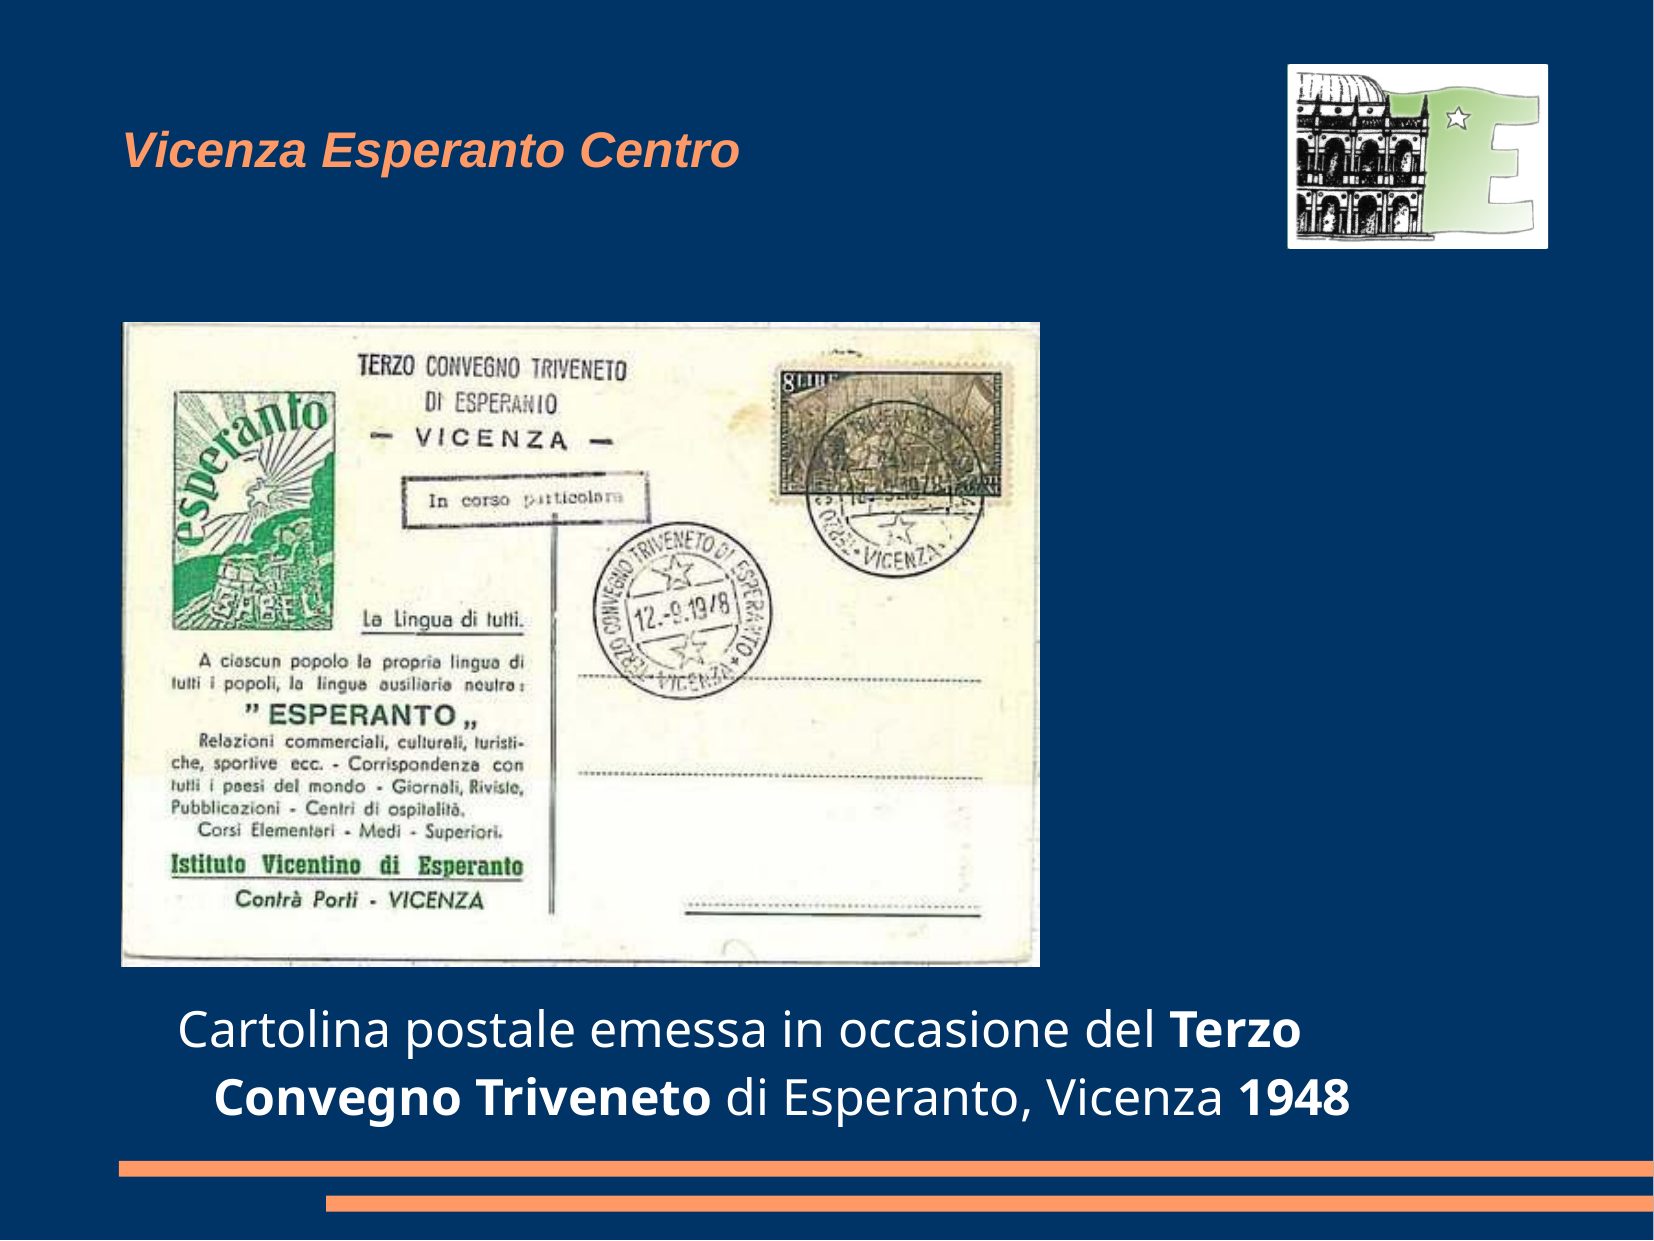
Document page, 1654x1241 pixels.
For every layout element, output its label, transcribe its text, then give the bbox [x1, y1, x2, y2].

picture [121, 322, 1040, 967]
text_box Cartolina postale emessa in occasione del Terzo Convegno Triveneto di Esperanto, Vicenza 1948 [163, 986, 1557, 1123]
title Vicenza Esperanto Centro [121, 46, 1534, 254]
picture [1287, 64, 1549, 249]
